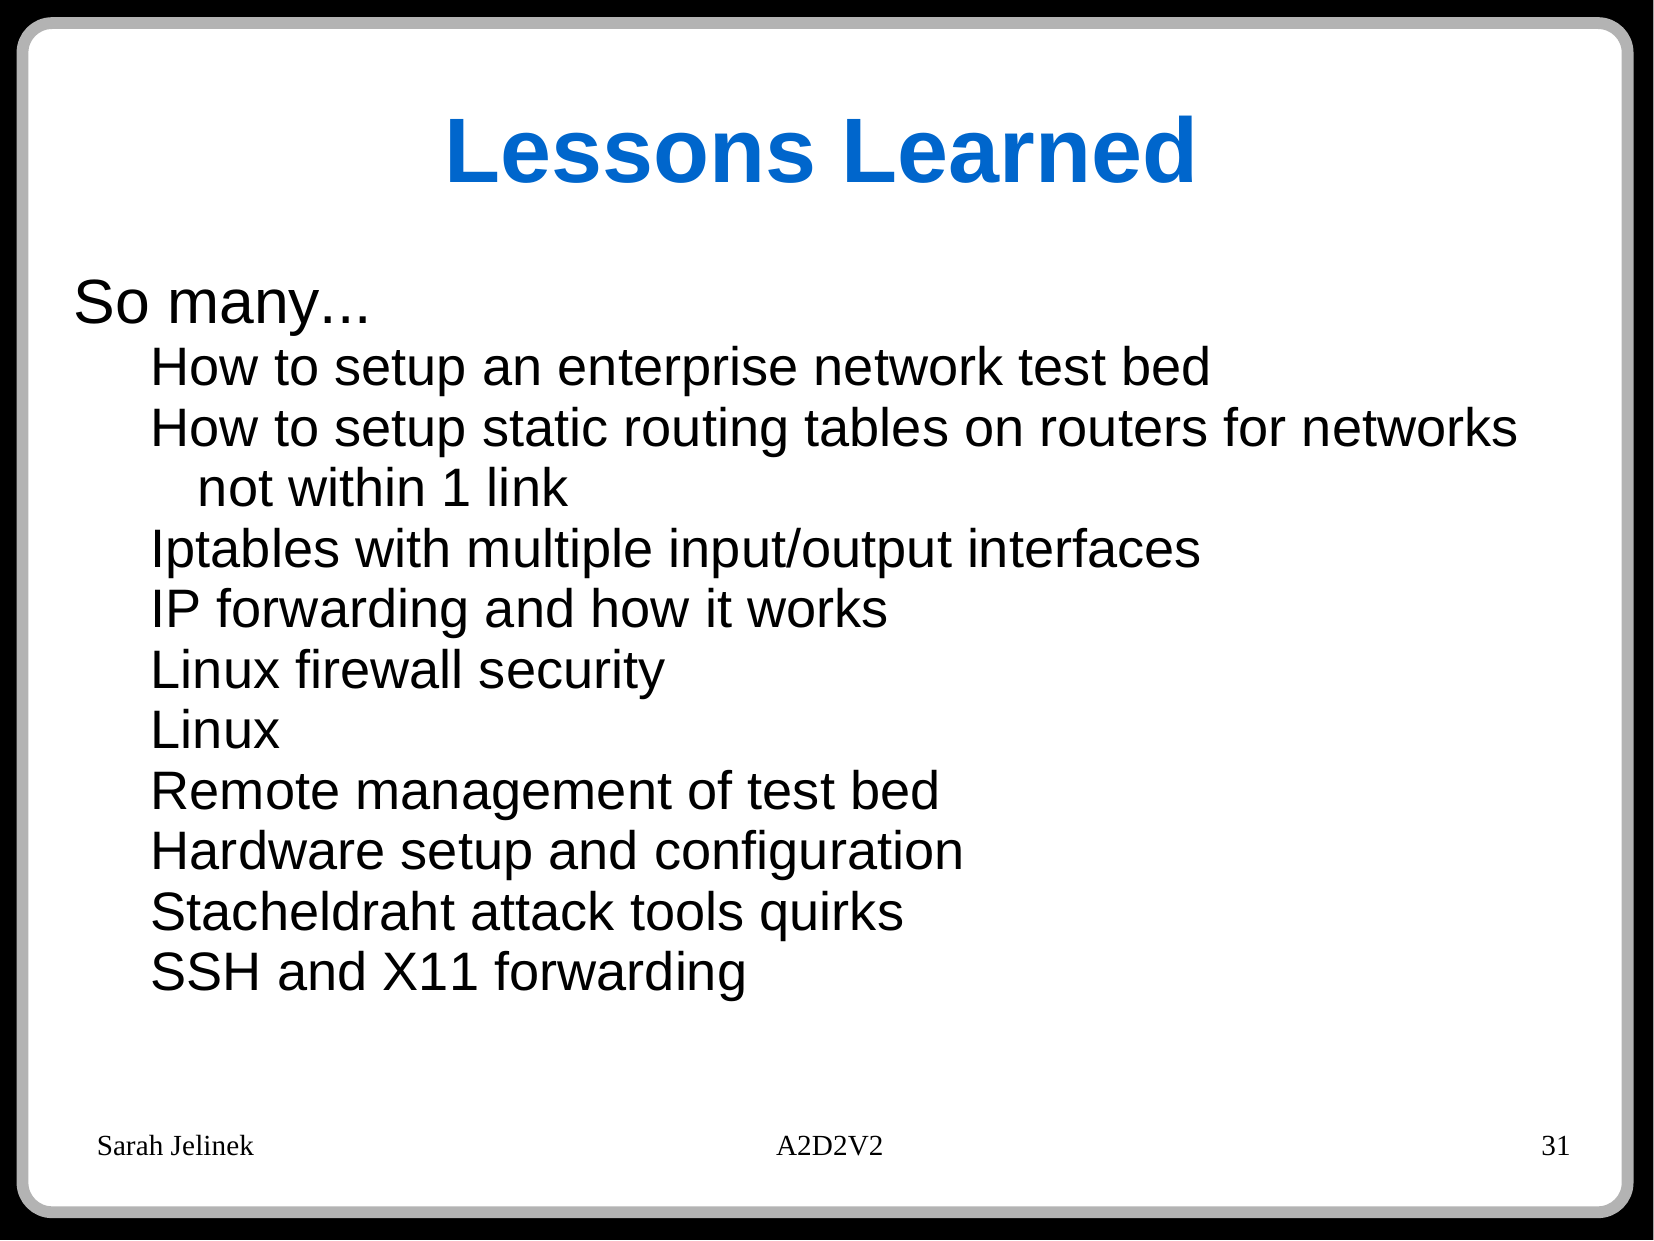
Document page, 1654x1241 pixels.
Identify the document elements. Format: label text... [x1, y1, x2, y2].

title Lessons Learned [67, 64, 1577, 237]
list So many... How to setup an enterprise network test bed How to setup static routing tables on routers for networks not within 1 link Iptables with multiple input/output interfaces IP forwarding and how it works Linux firewall security Linux Remote management of test bed Hardware setup and configuration Stacheldraht attack tools quirks SSH and X11 forwarding [56, 266, 1575, 1076]
